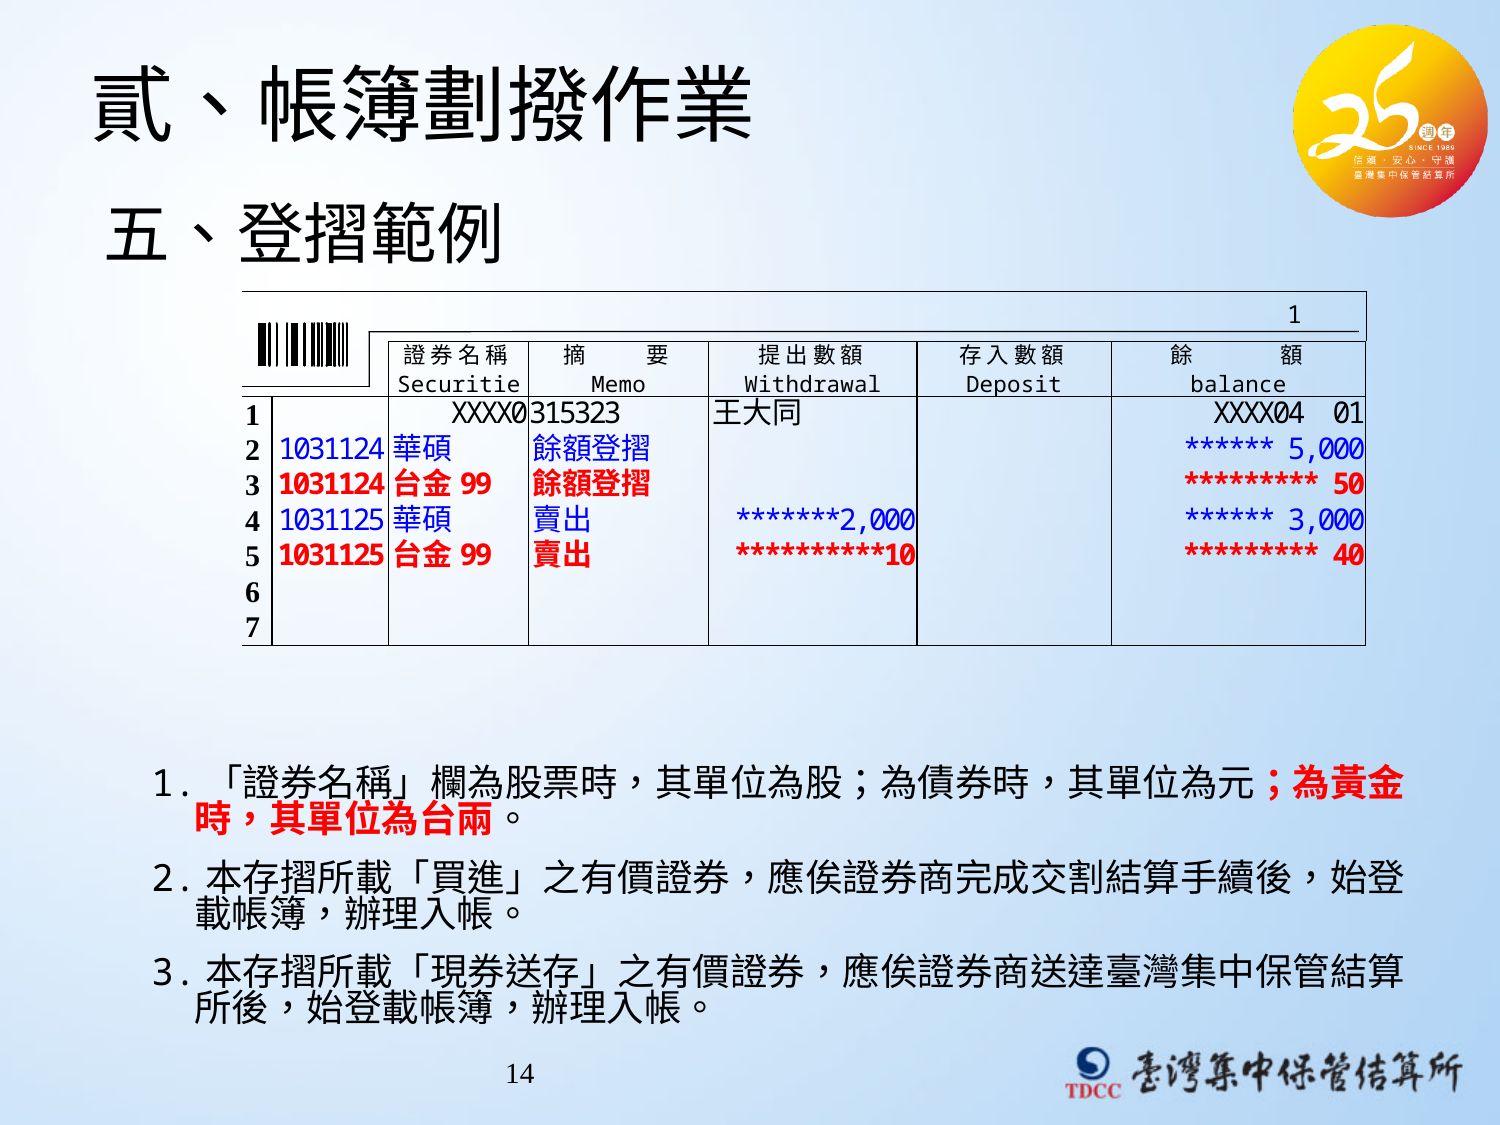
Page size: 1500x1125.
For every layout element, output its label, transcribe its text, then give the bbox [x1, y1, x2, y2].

text_box 五、登摺範例 [88, 184, 1439, 1059]
text_box [490, 1046, 841, 1125]
chart [242, 290, 1392, 717]
text_box 1.「證券名稱」欄為股票時，其單位為股；為債券時，其單位為元；為黃金時，其單位為台兩。 2.本存摺所載「買進」之有價證券，應俟證券商完成交割結算手續後，始登載帳簿，辦理入帳。 3.本存摺所載「現券送存」之有價證券，應俟證券商送達臺灣集中保管結算所後，始登載帳簿，辦理入帳。 [136, 759, 1448, 1036]
title 貳、帳簿劃撥作業 [75, 45, 1426, 173]
